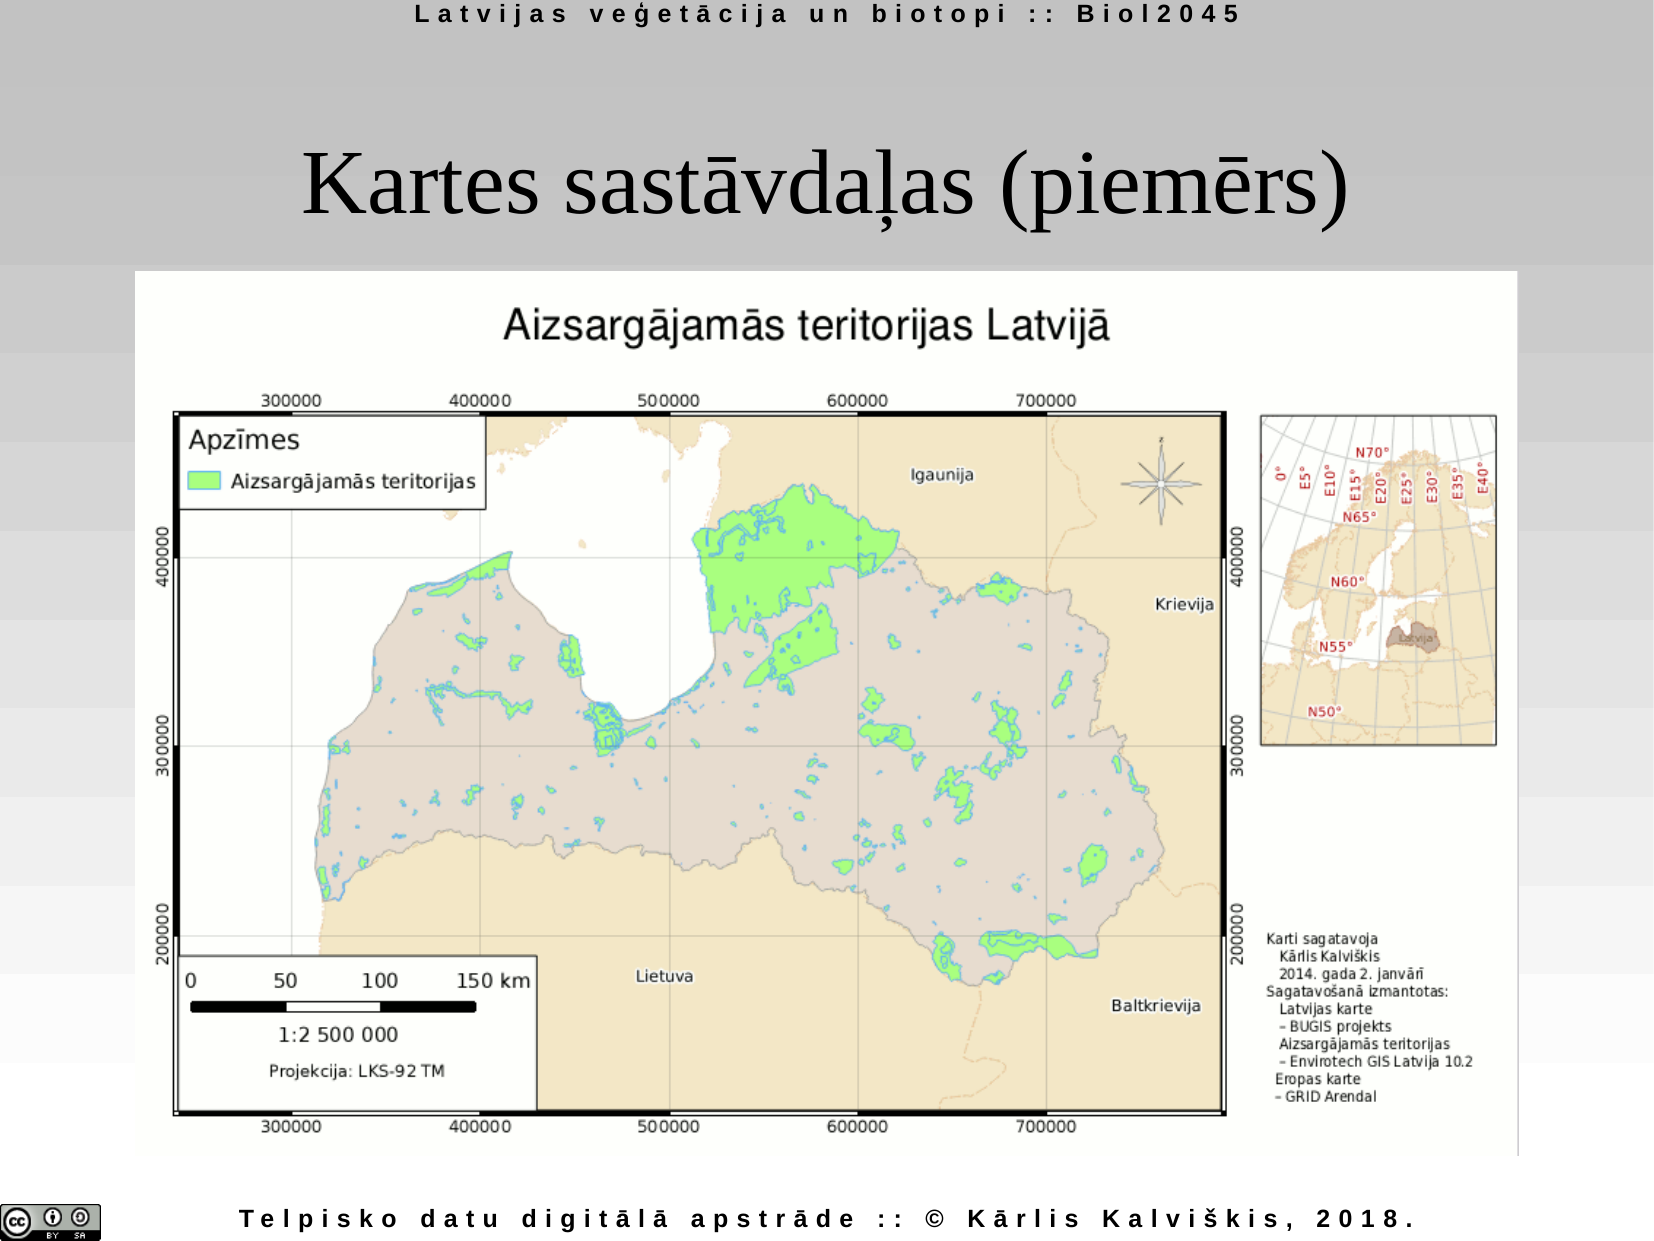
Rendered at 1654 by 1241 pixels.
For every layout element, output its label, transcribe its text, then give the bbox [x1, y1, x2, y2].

picture [0, 0, 1654, 1241]
title Kartes sastāvdaļas (piemērs) [29, 49, 1625, 296]
